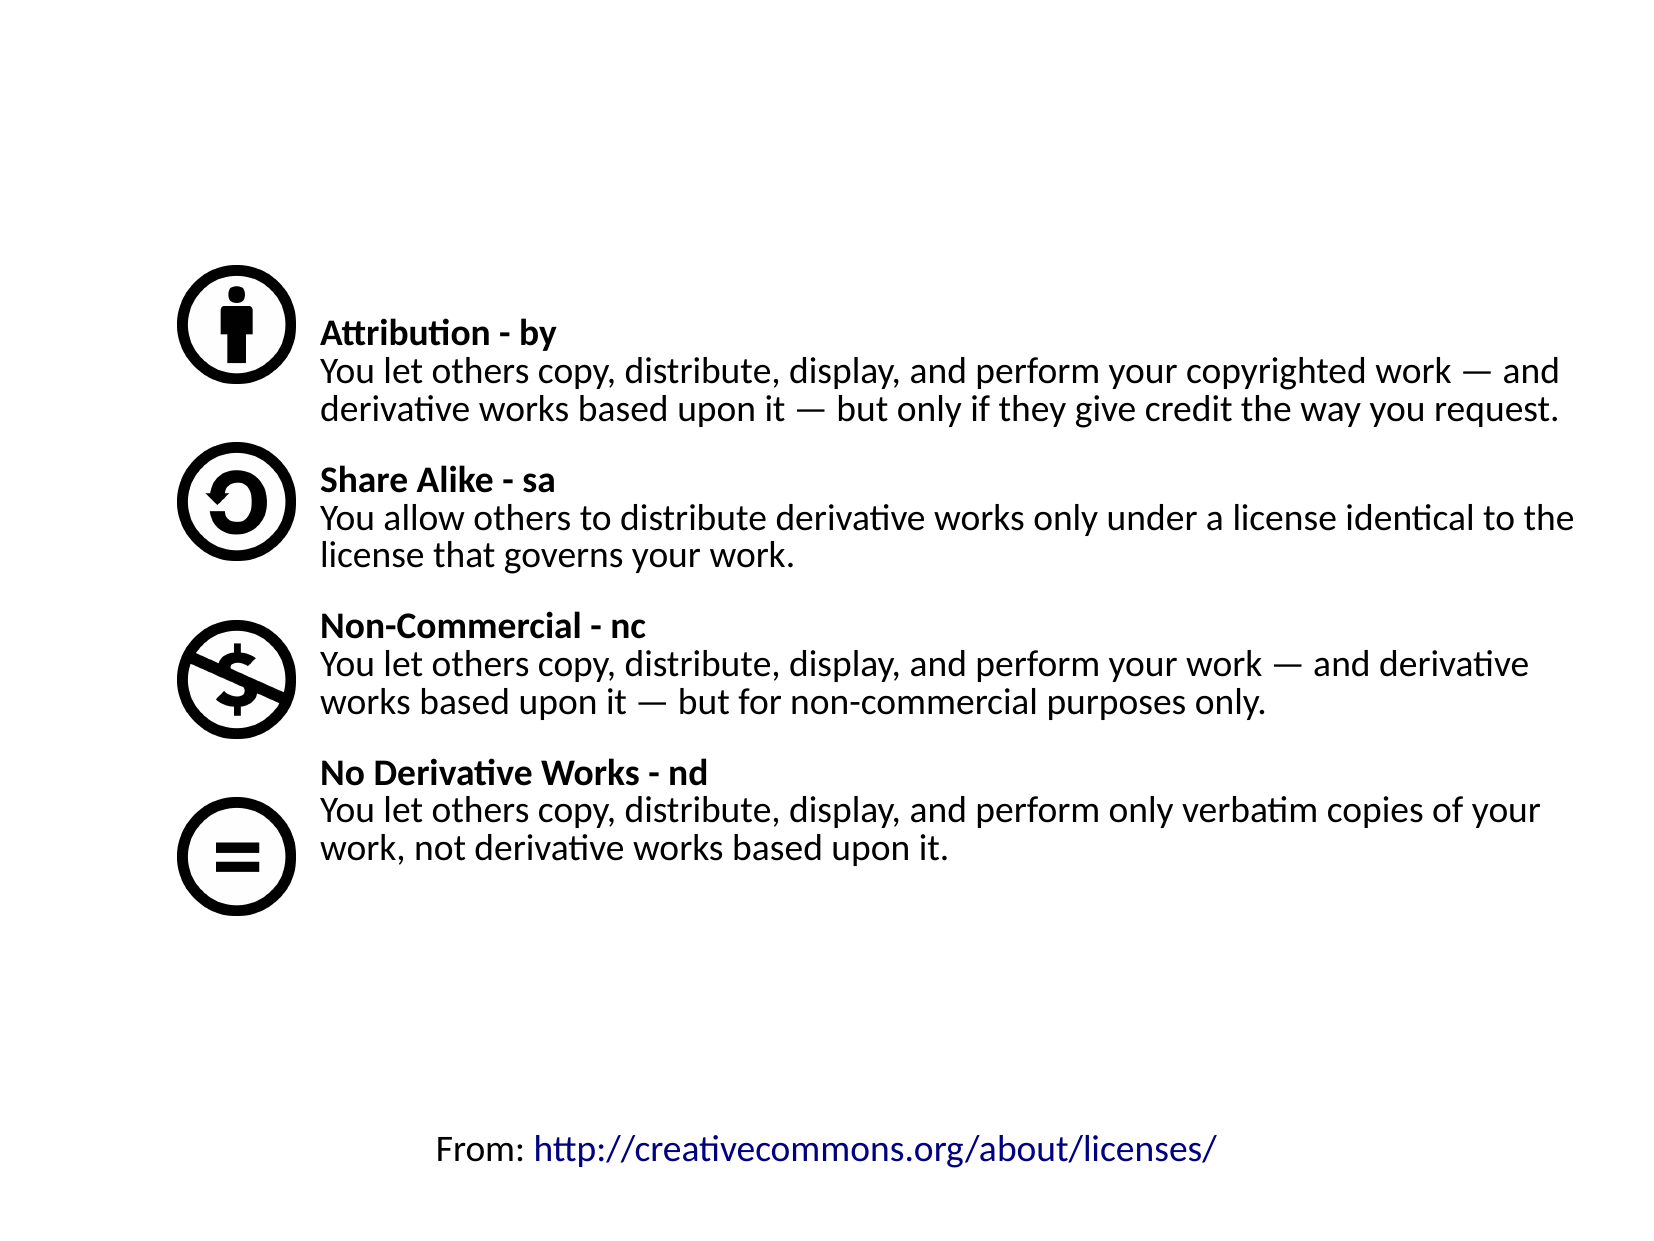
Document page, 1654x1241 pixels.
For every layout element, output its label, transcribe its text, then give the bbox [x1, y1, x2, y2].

picture [177, 442, 296, 562]
picture [177, 620, 296, 739]
text_box Attribution - by You let others copy, distribute, display, and perform your copyrighted work — and derivative works based upon it — but only if they give credit the way you request. Share Alike - sa You allow others to distribute derivative works only under a license identical to the license that governs your work. Non-Commercial - nc You let others copy, distribute, display, and perform your work — and derivative works based upon it — but for non-commercial purposes only. No Derivative Works - nd You let others copy, distribute, display, and perform only verbatim copies of your work, not derivative works based upon it. [320, 258, 1590, 930]
picture [177, 265, 296, 384]
picture [177, 797, 296, 916]
title From: http://creativecommons.org/about/licenses/ [82, 1122, 1571, 1182]
